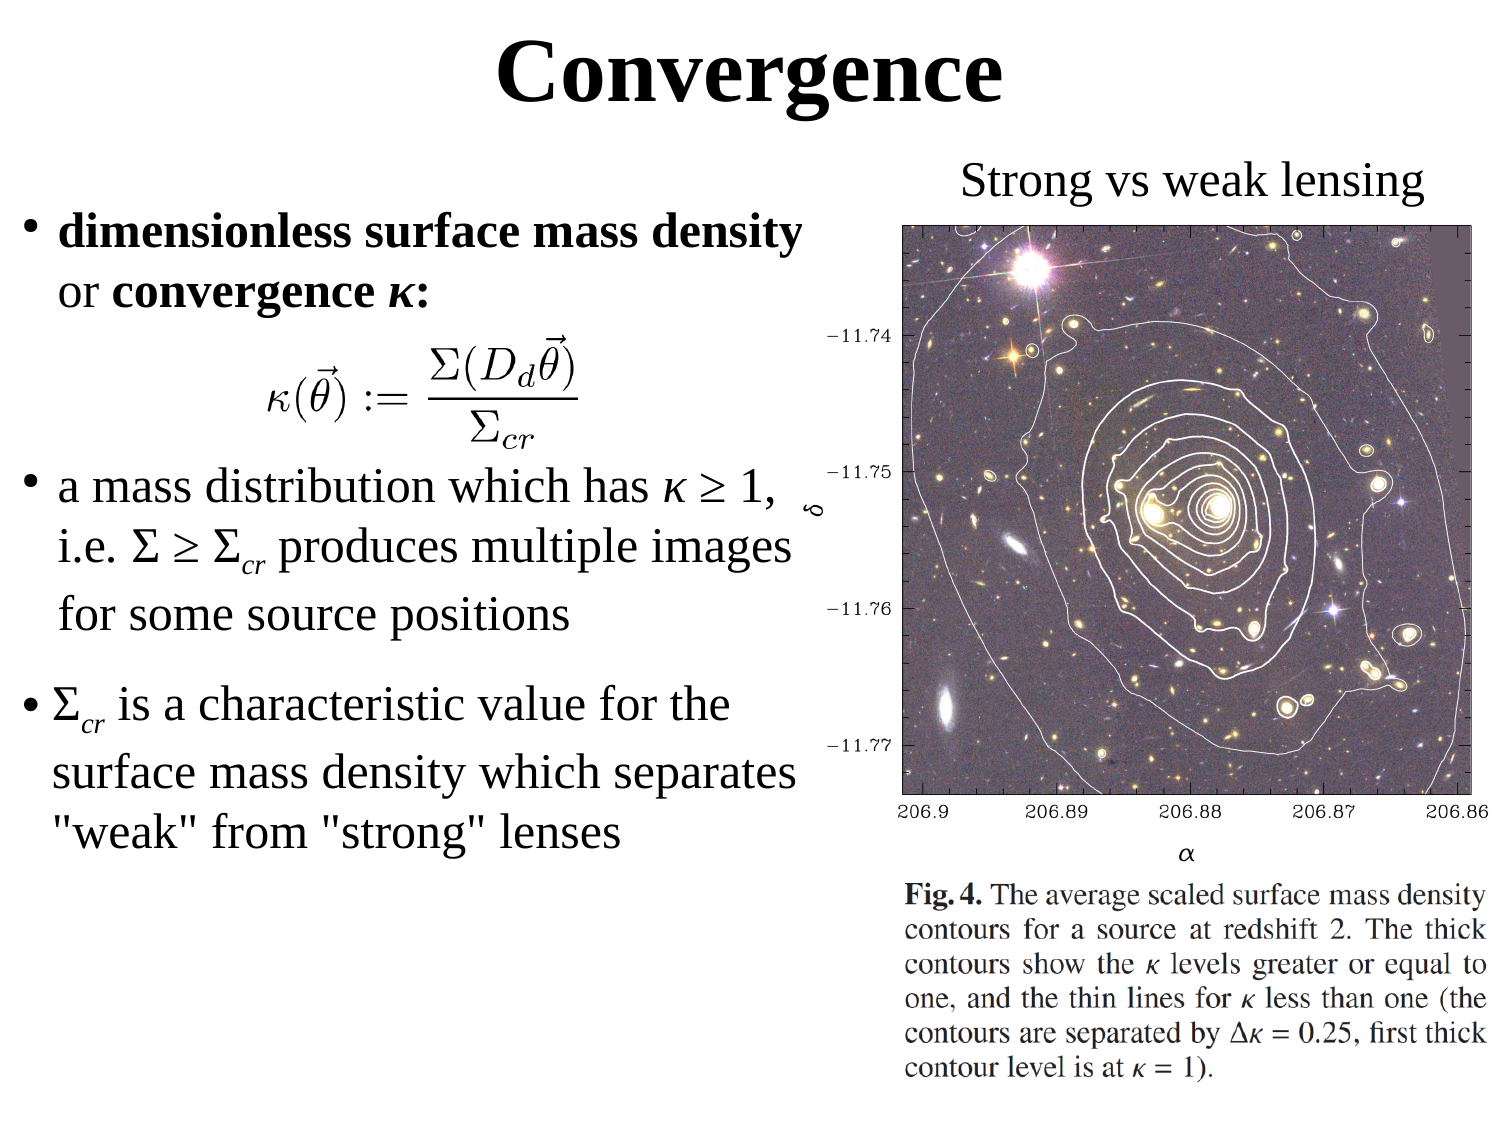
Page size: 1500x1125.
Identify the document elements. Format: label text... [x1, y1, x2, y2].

text_box dimensionless surface mass density or convergence κ: a mass distribution which has κ ≥ 1, i.e. Σ ≥ Σcr produces multiple images for some source positions Σcr is a characteristic value for the surface mass density which separates "weak" from "strong" lenses [7, 189, 833, 845]
text_box Strong vs weak lensing [945, 138, 1449, 214]
text_box Convergence [74, 24, 1425, 105]
text_box Convergence [800, 62, 812, 83]
picture [267, 334, 578, 449]
picture [802, 221, 1493, 1085]
